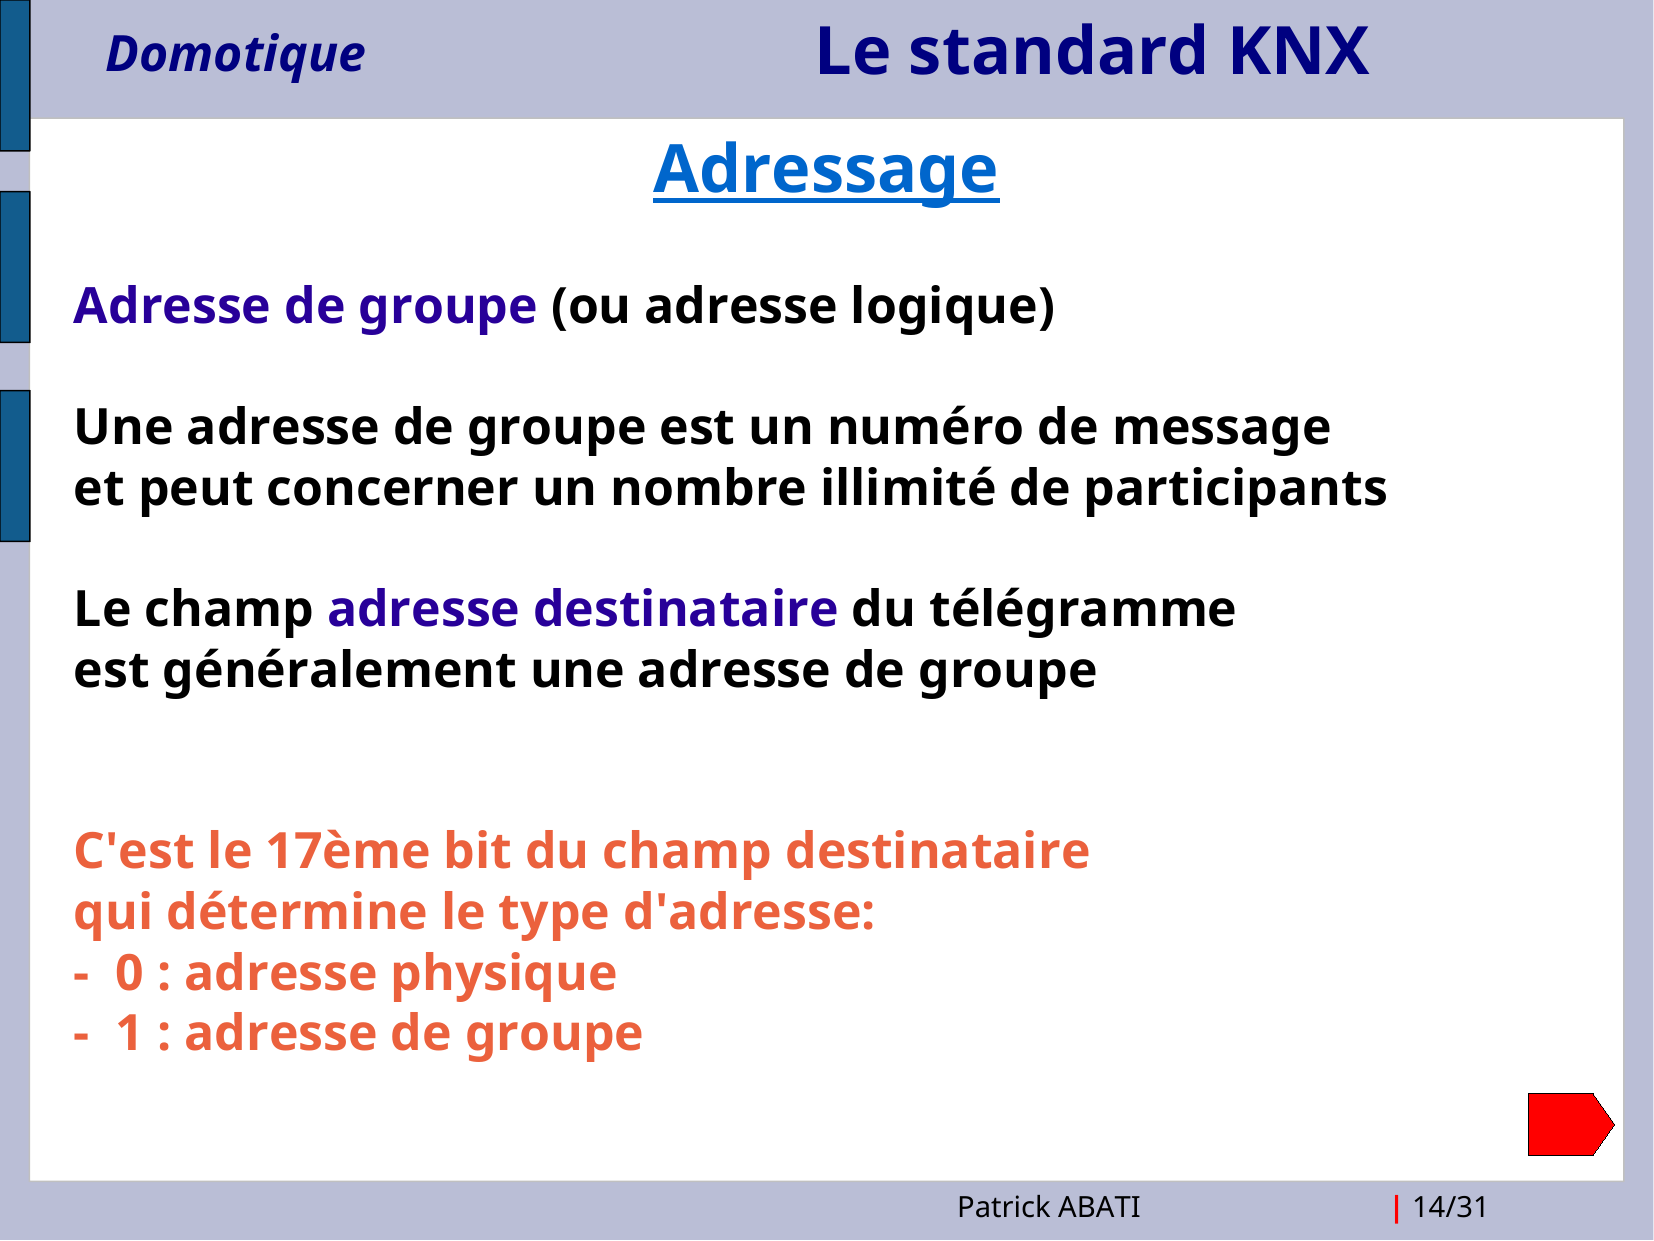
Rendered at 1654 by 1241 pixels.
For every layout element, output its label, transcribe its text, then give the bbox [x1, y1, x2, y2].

text_box [1528, 1093, 1615, 1156]
text_box Adressage [29, 118, 1624, 215]
text_box Adresse de groupe (ou adresse logique) Une adresse de groupe est un numéro de message et peut concerner un nombre illimité de participants Le champ adresse destinataire du télégramme est généralement une adresse de groupe C'est le 17ème bit du champ destinataire qui détermine le type d'adresse: - 0 : adresse physique - 1 : adresse de groupe [59, 265, 1595, 1065]
